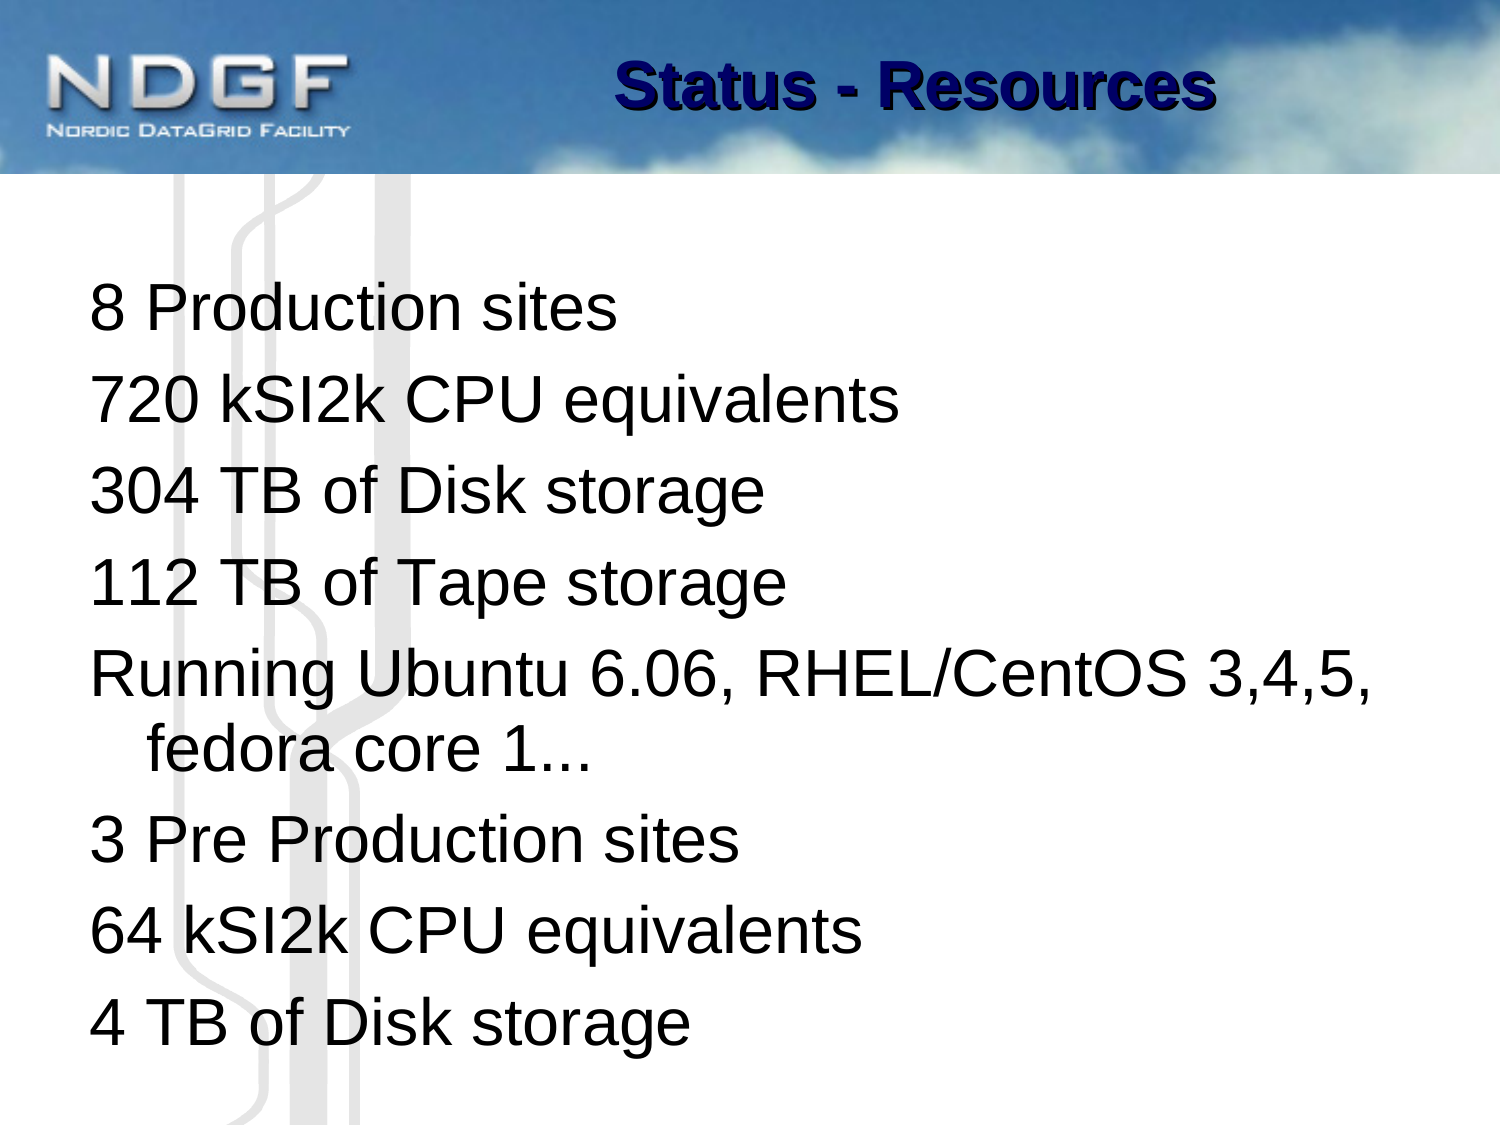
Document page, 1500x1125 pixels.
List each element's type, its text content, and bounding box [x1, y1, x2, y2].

picture [0, 0, 1500, 1125]
list 8 Production sites 720 kSI2k CPU equivalents 304 TB of Disk storage 112 TB of Tape storage Running Ubuntu 6.06, RHEL/CentOS 3,4,5, fedora core 1... 3 Pre Production sites 64 kSI2k CPU equivalents 4 TB of Disk storage [75, 262, 1426, 1095]
title Status - Resources [372, 19, 1459, 149]
